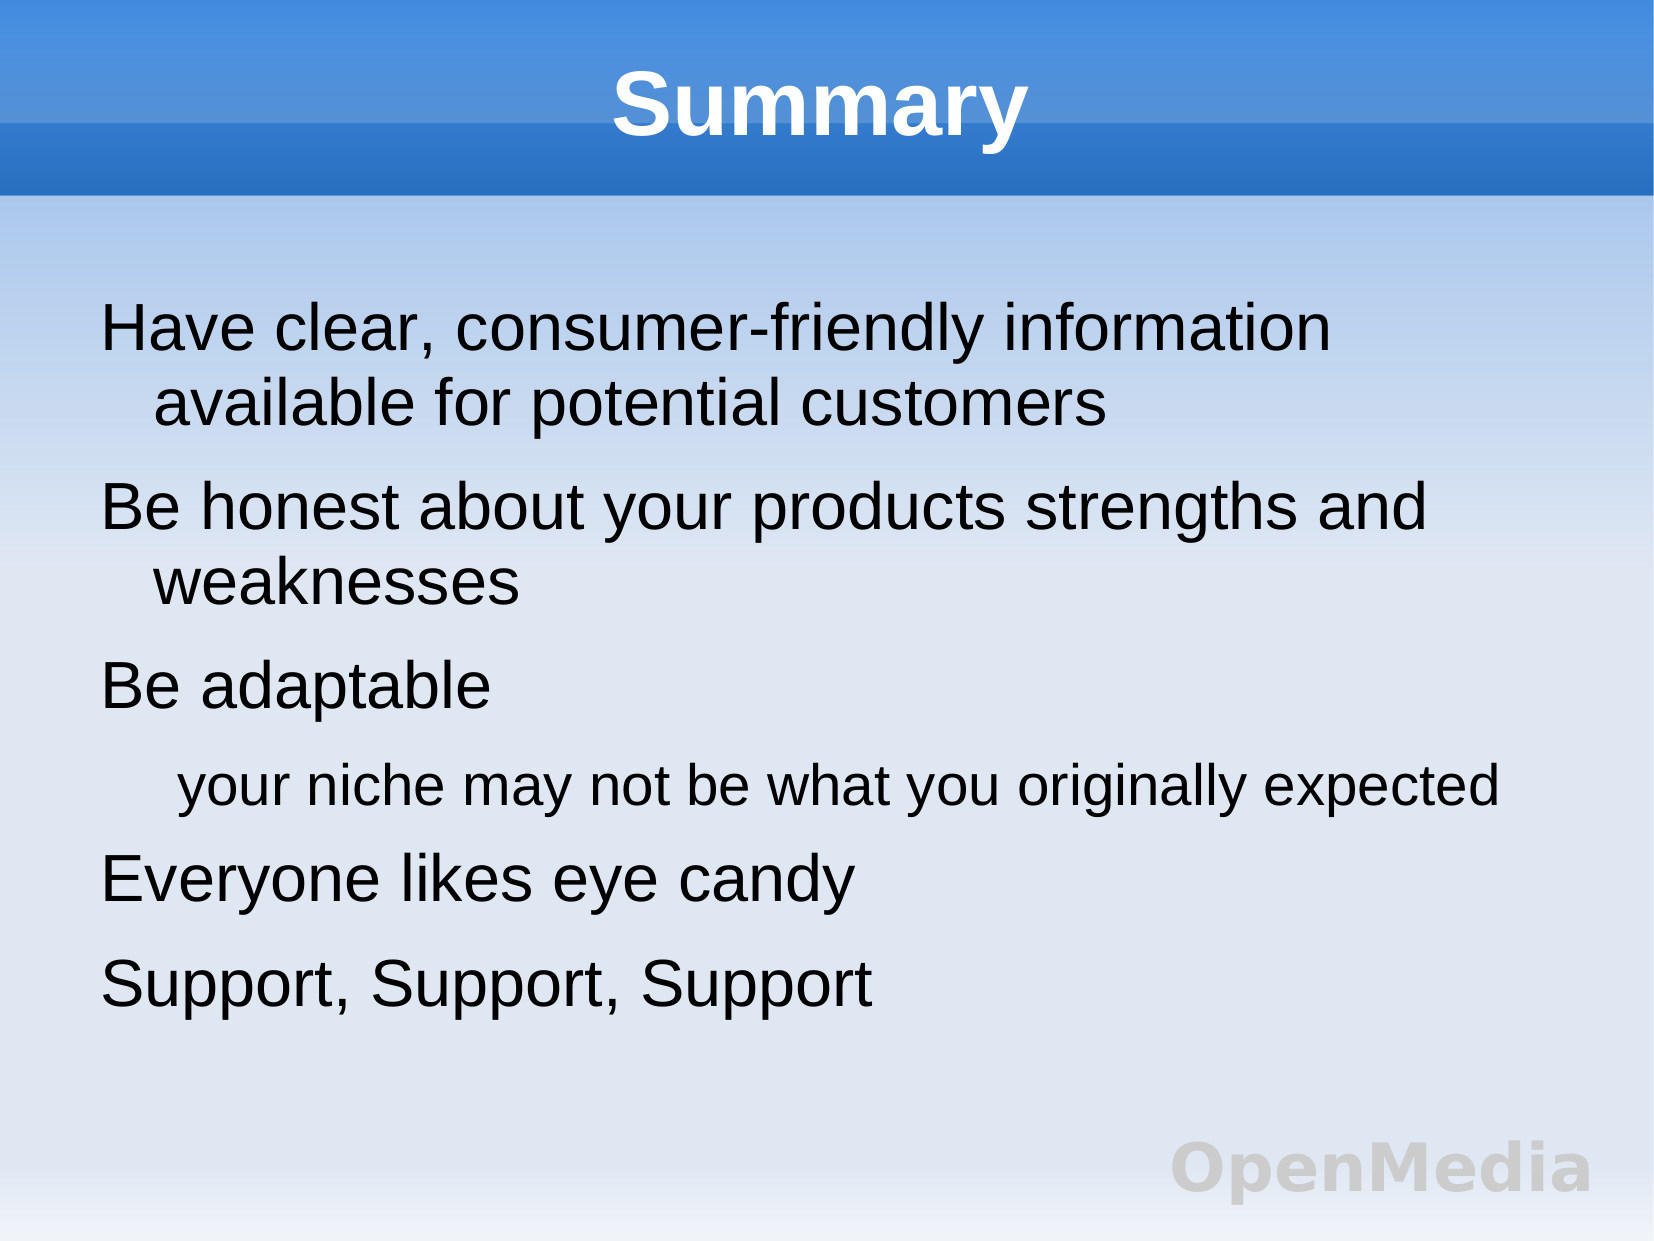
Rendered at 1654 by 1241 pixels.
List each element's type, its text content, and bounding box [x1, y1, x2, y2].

picture [0, 0, 1654, 1241]
list Have clear, consumer-friendly information available for potential customers Be honest about your products strengths and weaknesses Be adaptable your niche may not be what you originally expected Everyone likes eye candy Support, Support, Support [82, 290, 1571, 1094]
title Summary [76, 7, 1565, 200]
